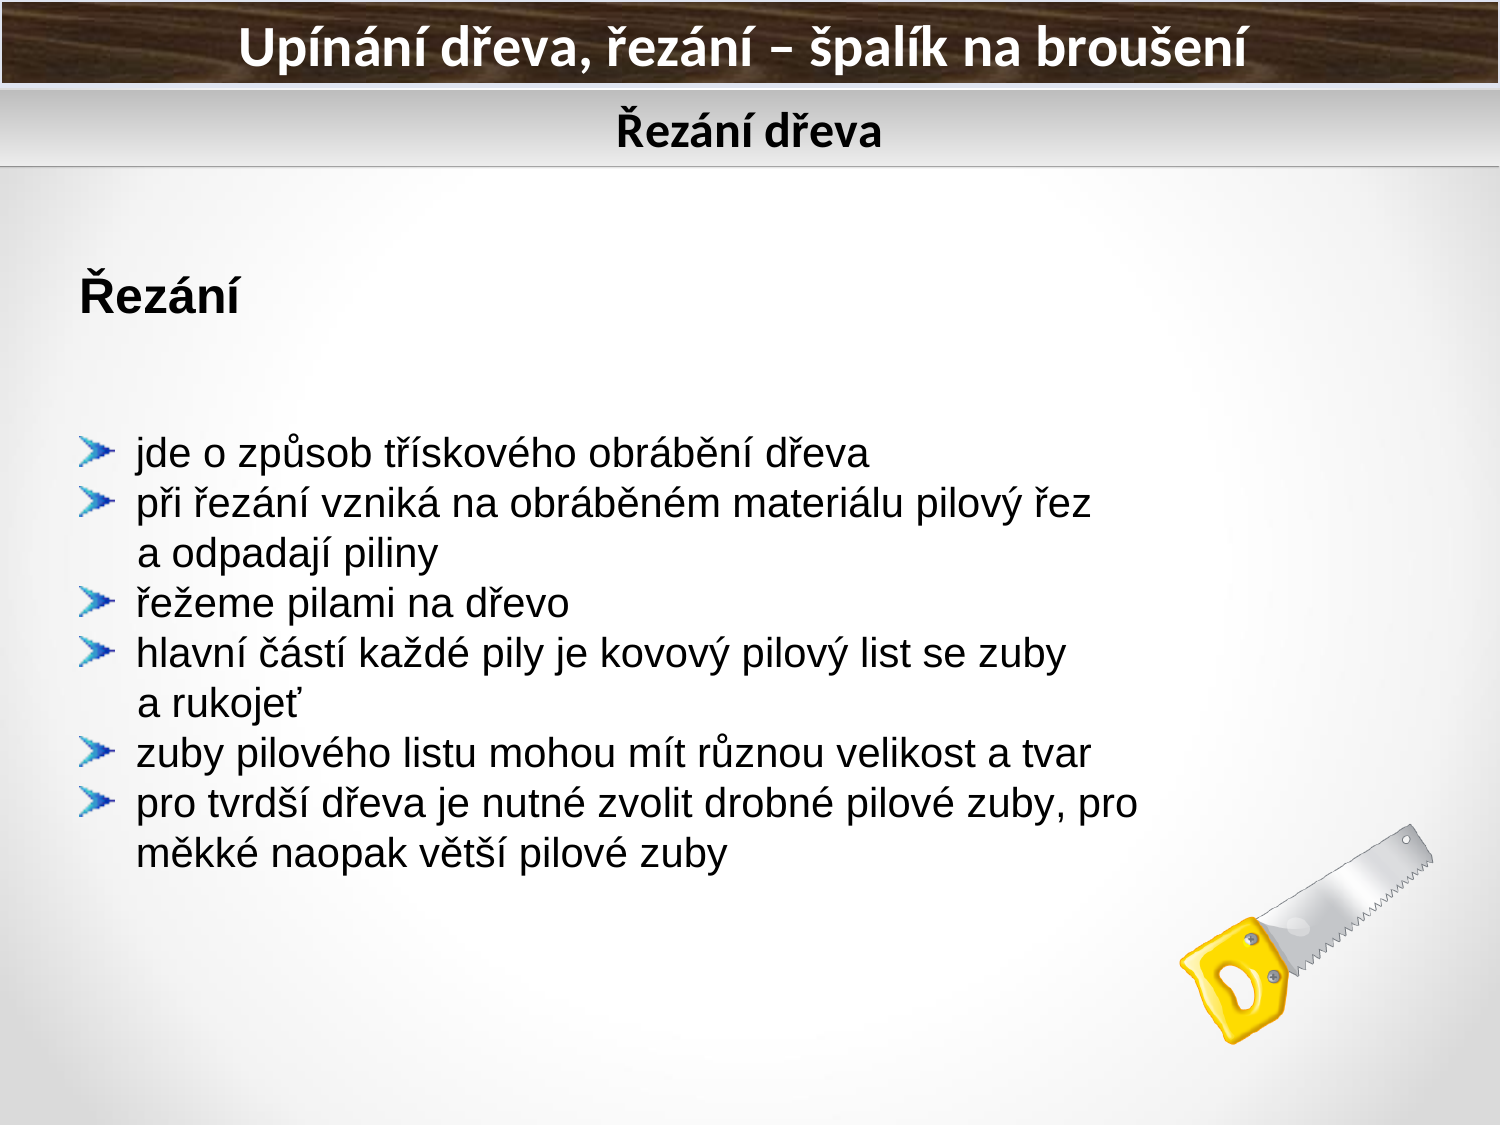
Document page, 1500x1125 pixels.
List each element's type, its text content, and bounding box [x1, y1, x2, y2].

text_box Upínání dřeva, řezání – špalík na broušení [0, 0, 1500, 86]
picture [0, 166, 1500, 1125]
text_box jde o způsob třískového obrábění dřeva při řezání vzniká na obráběném materiálu pilový řez a odpadají piliny řežeme pilami na dřevo hlavní částí každé pily je kovový pilový list se zuby a rukojeť zuby pilového listu mohou mít různou velikost a tvar pro tvrdší dřeva je nutné zvolit drobné pilové zuby, pro měkké naopak větší pilové zuby [64, 418, 1211, 885]
picture [0, 86, 1500, 90]
text_box Řezání dřeva [0, 90, 1500, 166]
text_box Řezání [64, 255, 1436, 331]
